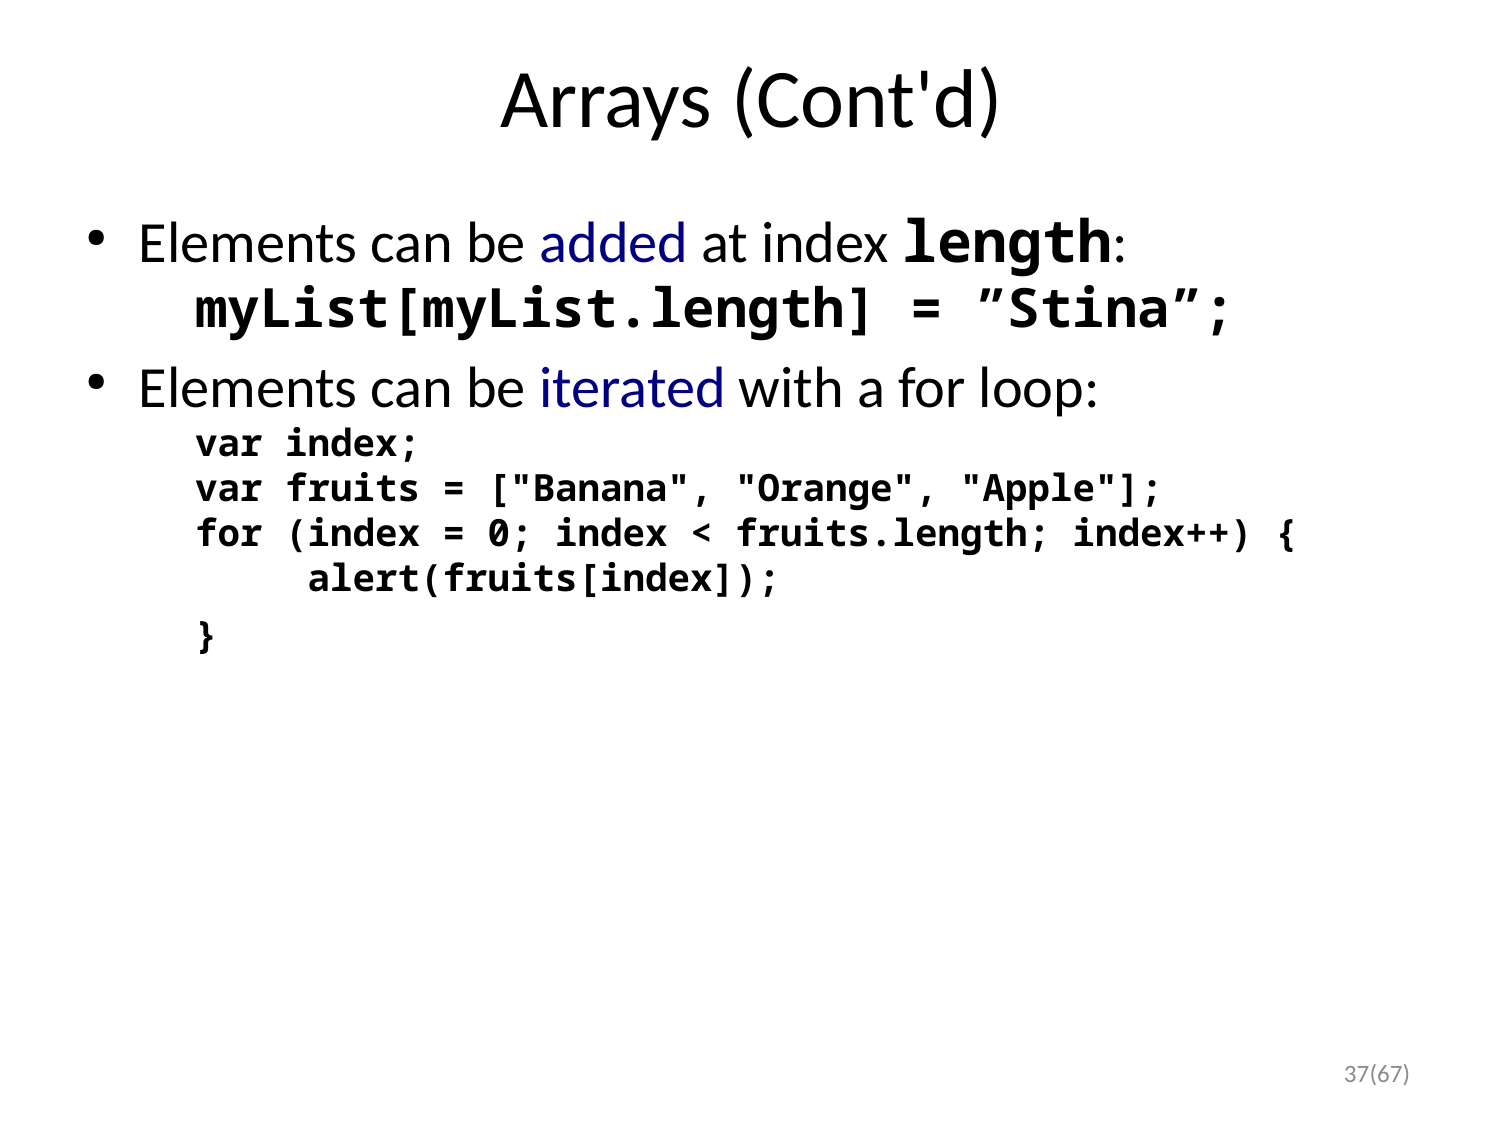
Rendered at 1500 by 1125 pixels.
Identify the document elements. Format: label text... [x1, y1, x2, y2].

list Elements can be added at index length: myList[myList.length] = ”Stina”; Elements can be iterated with a for loop: var index; var fruits = ["Banana", "Orange", "Apple"]; for (index = 0; index < fruits.length; index++) { alert(fruits[index]); } [53, 196, 1447, 1071]
title Arrays (Cont'd) [76, 0, 1427, 188]
